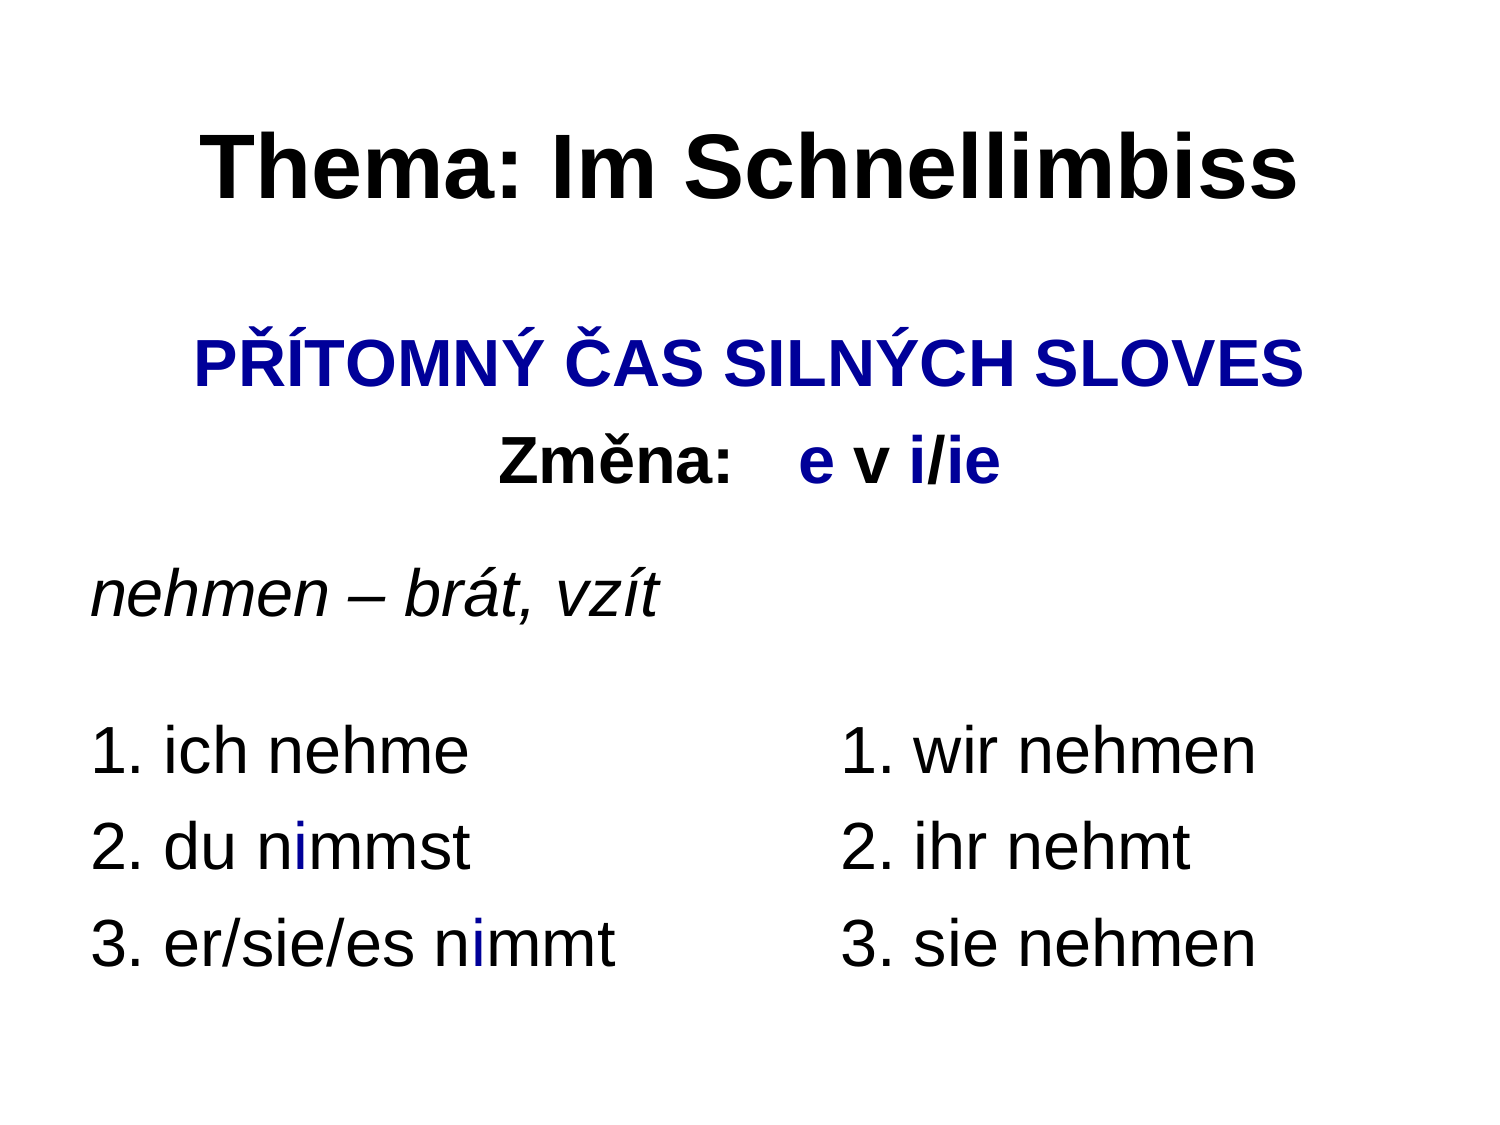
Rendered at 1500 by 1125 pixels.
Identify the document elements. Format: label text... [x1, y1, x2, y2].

list PŘÍTOMNÝ ČAS SILNÝCH SLOVES Změna: e v i/ie nehmen – brát, vzít 1. ich nehme 1. wir nehmen 2. du nimmst 2. ihr nehmt 3. er/sie/es nimmt 3. sie nehmen [75, 312, 1426, 988]
title Thema: Im Schnellimbiss [75, 47, 1426, 276]
